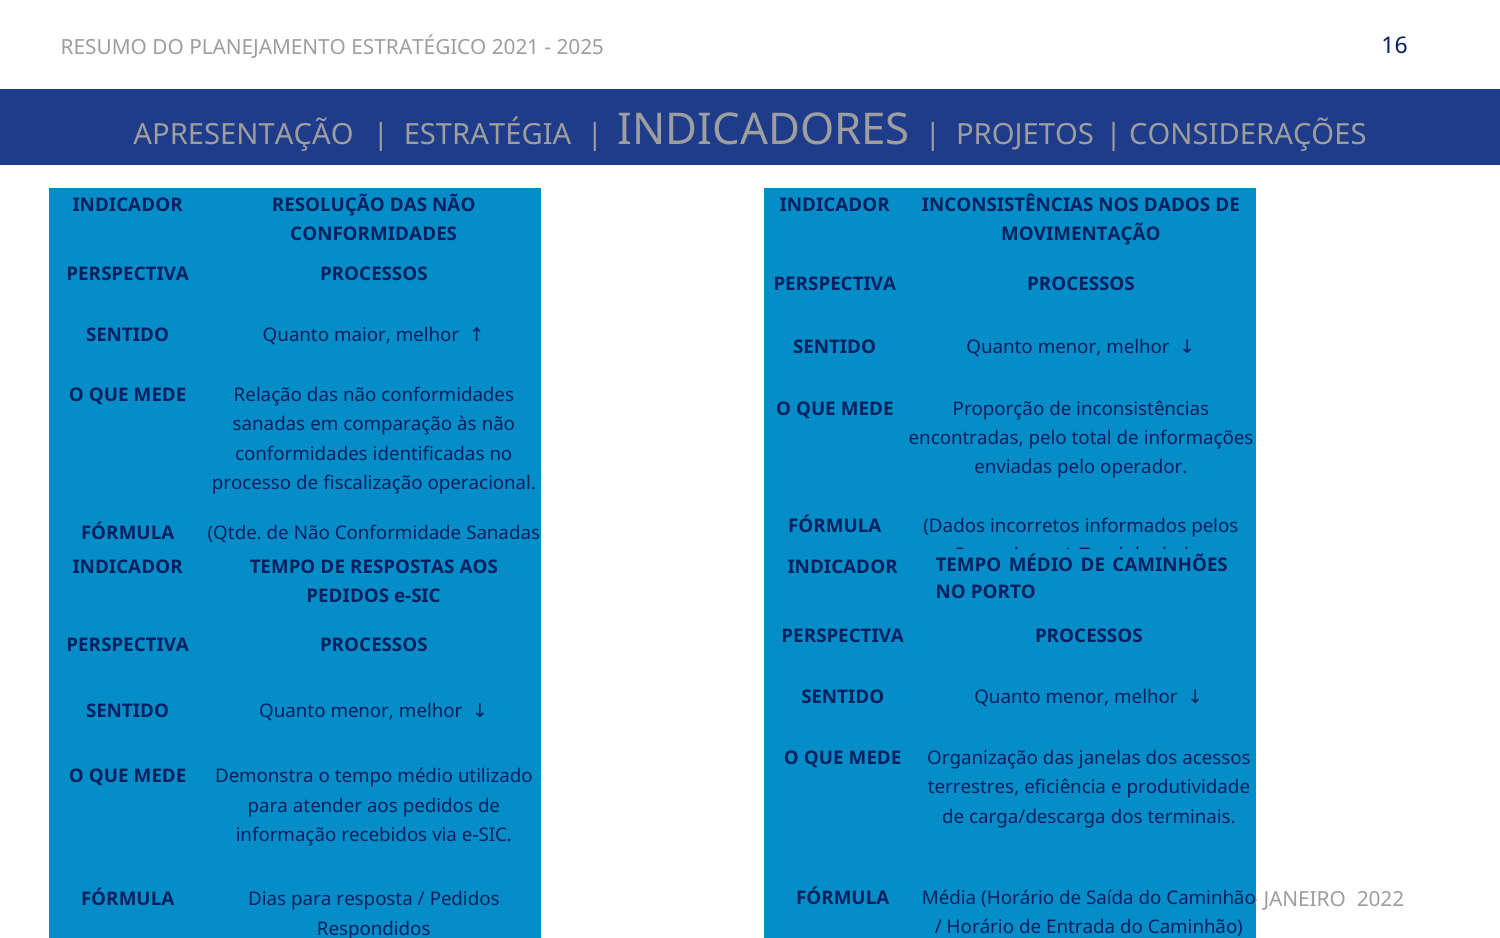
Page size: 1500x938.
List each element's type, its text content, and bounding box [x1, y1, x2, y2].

table_cell Dias para resposta / Pedidos Respondidos [206, 882, 541, 938]
table_header TEMPO DE RESPOSTAS AOS PEDIDOS e-SIC [206, 549, 541, 628]
table_header RESOLUÇÃO DAS NÃO CONFORMIDADES [206, 188, 541, 257]
text_box RESUMO DO PLANEJAMENTO ESTRATÉGICO 2021 - 2025 [45, 18, 881, 75]
table_cell Demonstra o tempo médio utilizado para atender aos pedidos de informação recebidos via e-SIC. [206, 759, 541, 882]
table_cell O QUE MEDE [49, 378, 206, 516]
table_cell SENTIDO [764, 680, 921, 741]
table_cell PERSPECTIVA [764, 267, 905, 329]
table_cell PERSPECTIVA [49, 257, 206, 317]
table_cell PERSPECTIVA [764, 619, 921, 680]
text_box CDRJ – JANEIRO 2022 [1256, 870, 1455, 926]
table_cell SENTIDO [764, 329, 905, 392]
table_cell O QUE MEDE [764, 392, 905, 508]
table_cell FÓRMULA [49, 516, 206, 549]
table_cell Quanto maior, melhor ↑ [206, 317, 541, 378]
table_header INCONSISTÊNCIAS NOS DADOS DE MOVIMENTAÇÃO [905, 188, 1256, 267]
table_cell PERSPECTIVA [49, 628, 206, 693]
table_cell FÓRMULA [764, 880, 921, 938]
table_header INDICADOR [764, 549, 921, 619]
table_cell PROCESSOS [206, 628, 541, 693]
table_header INDICADOR [49, 188, 206, 257]
table_header INDICADOR [49, 549, 206, 628]
table_cell SENTIDO [49, 317, 206, 378]
table_cell Organização das janelas dos acessos terrestres, eficiência e produtividade de carga/descarga dos terminais. [921, 741, 1256, 880]
table_cell PROCESSOS [921, 619, 1256, 680]
text_box APRESENTAÇÃO | ESTRATÉGIA | INDICADORES | PROJETOS | CONSIDERAÇÕES [0, 85, 1500, 169]
table_cell Quanto menor, melhor ↓ [921, 680, 1256, 741]
table_cell Quanto menor, melhor ↓ [206, 693, 541, 759]
table_cell FÓRMULA [49, 882, 206, 938]
table_cell FÓRMULA [764, 508, 905, 549]
table_header TEMPO MÉDIO DE CAMINHÕES NO PORTO [921, 549, 1256, 619]
table_cell PROCESSOS [206, 257, 541, 317]
table_cell O QUE MEDE [764, 741, 921, 880]
table_cell Relação das não conformidades sanadas em comparação às não conformidades identificadas no processo de fiscalização operacional. [206, 378, 541, 516]
table_cell SENTIDO [49, 693, 206, 759]
table_header INDICADOR [764, 188, 905, 267]
table_cell PROCESSOS [905, 267, 1256, 329]
table_cell Proporção de inconsistências encontradas, pelo total de informações enviadas pelo operador. [905, 392, 1256, 508]
table_cell Quanto menor, melhor ↓ [905, 329, 1256, 392]
table_cell (Qtde. de Não Conformidade Sanadas / Qtde. Não Conformidades Identificadas) * 100 [206, 516, 541, 549]
table_cell Média (Horário de Saída do Caminhão / Horário de Entrada do Caminhão) [921, 880, 1256, 938]
table_cell (Dados incorretos informados pelos Operadores / Total de dados informados pelos Operadores) * 100 [905, 508, 1256, 549]
text_box ‹#› [1366, 10, 1457, 83]
table_cell O QUE MEDE [49, 759, 206, 882]
